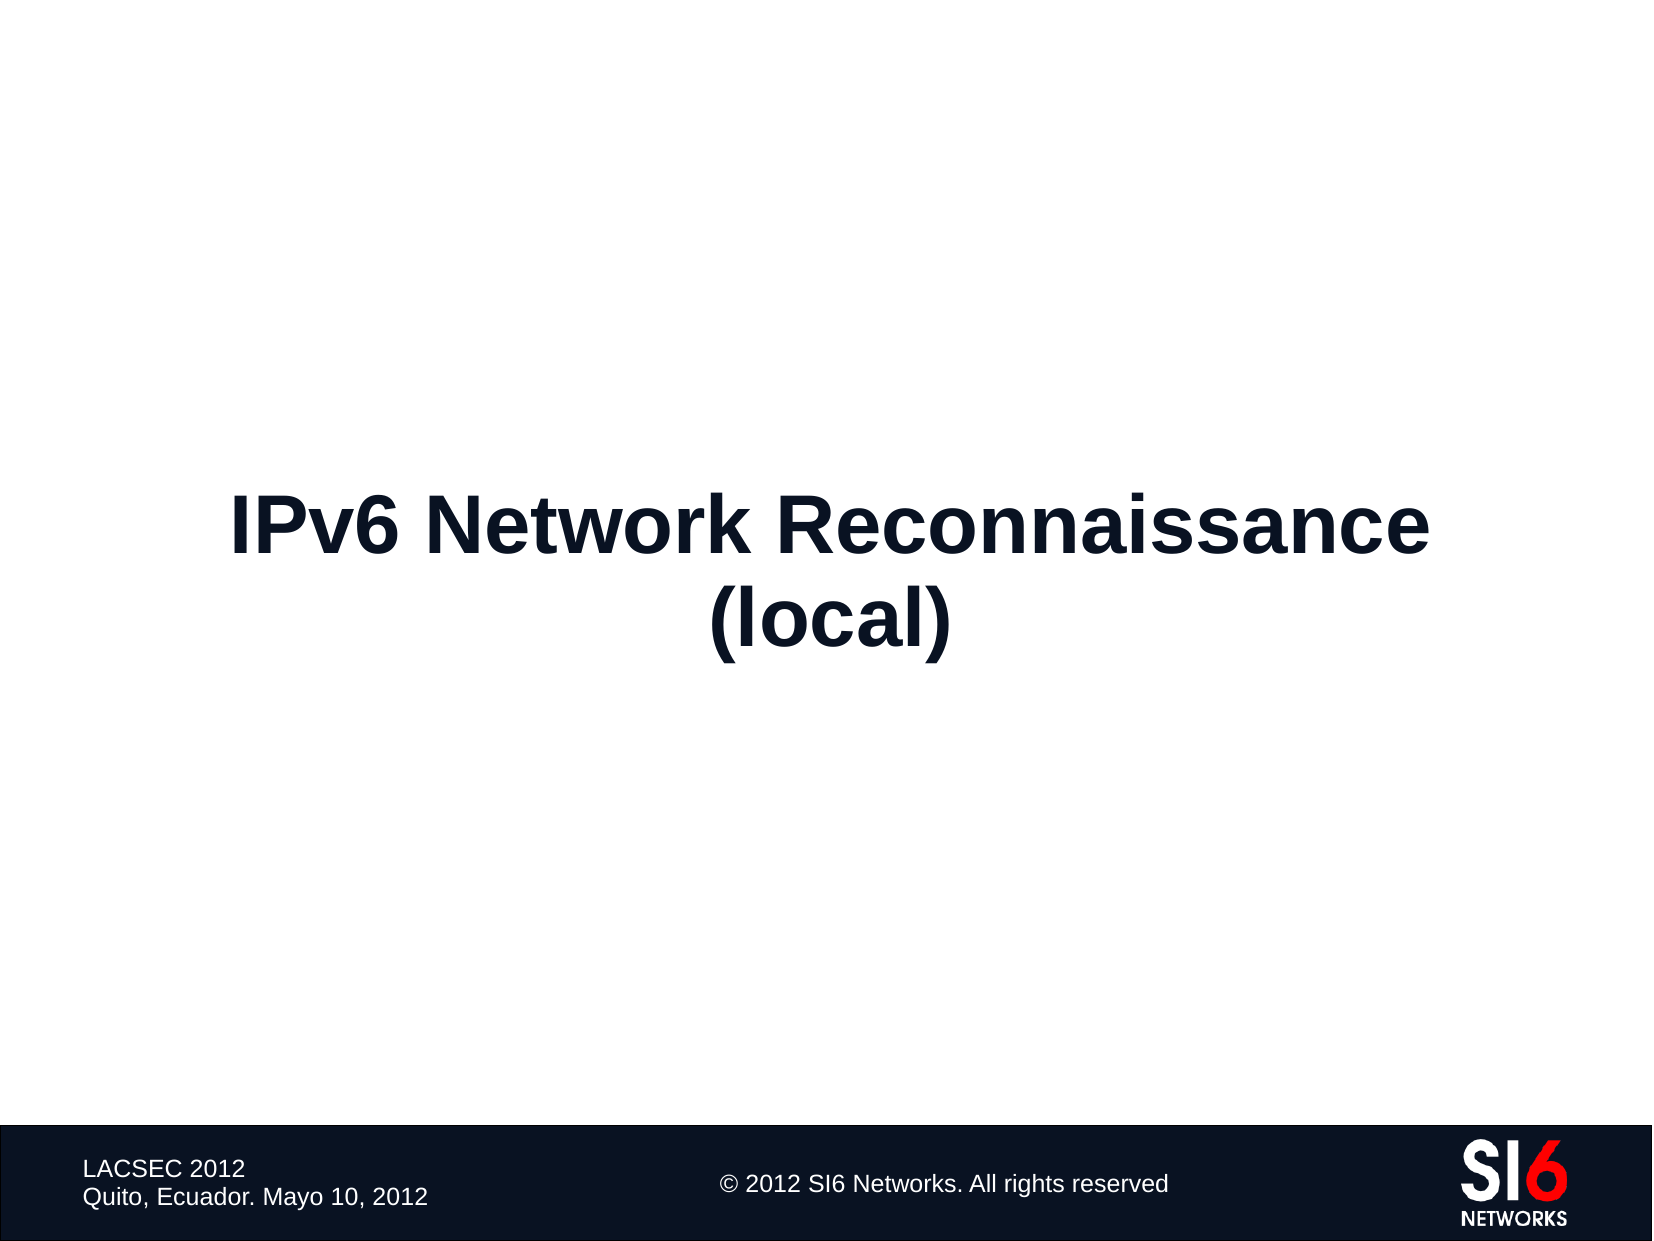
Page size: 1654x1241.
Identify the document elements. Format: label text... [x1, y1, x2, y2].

title IPv6 Network Reconnaissance (local) [86, 467, 1576, 676]
picture [1461, 1139, 1567, 1226]
